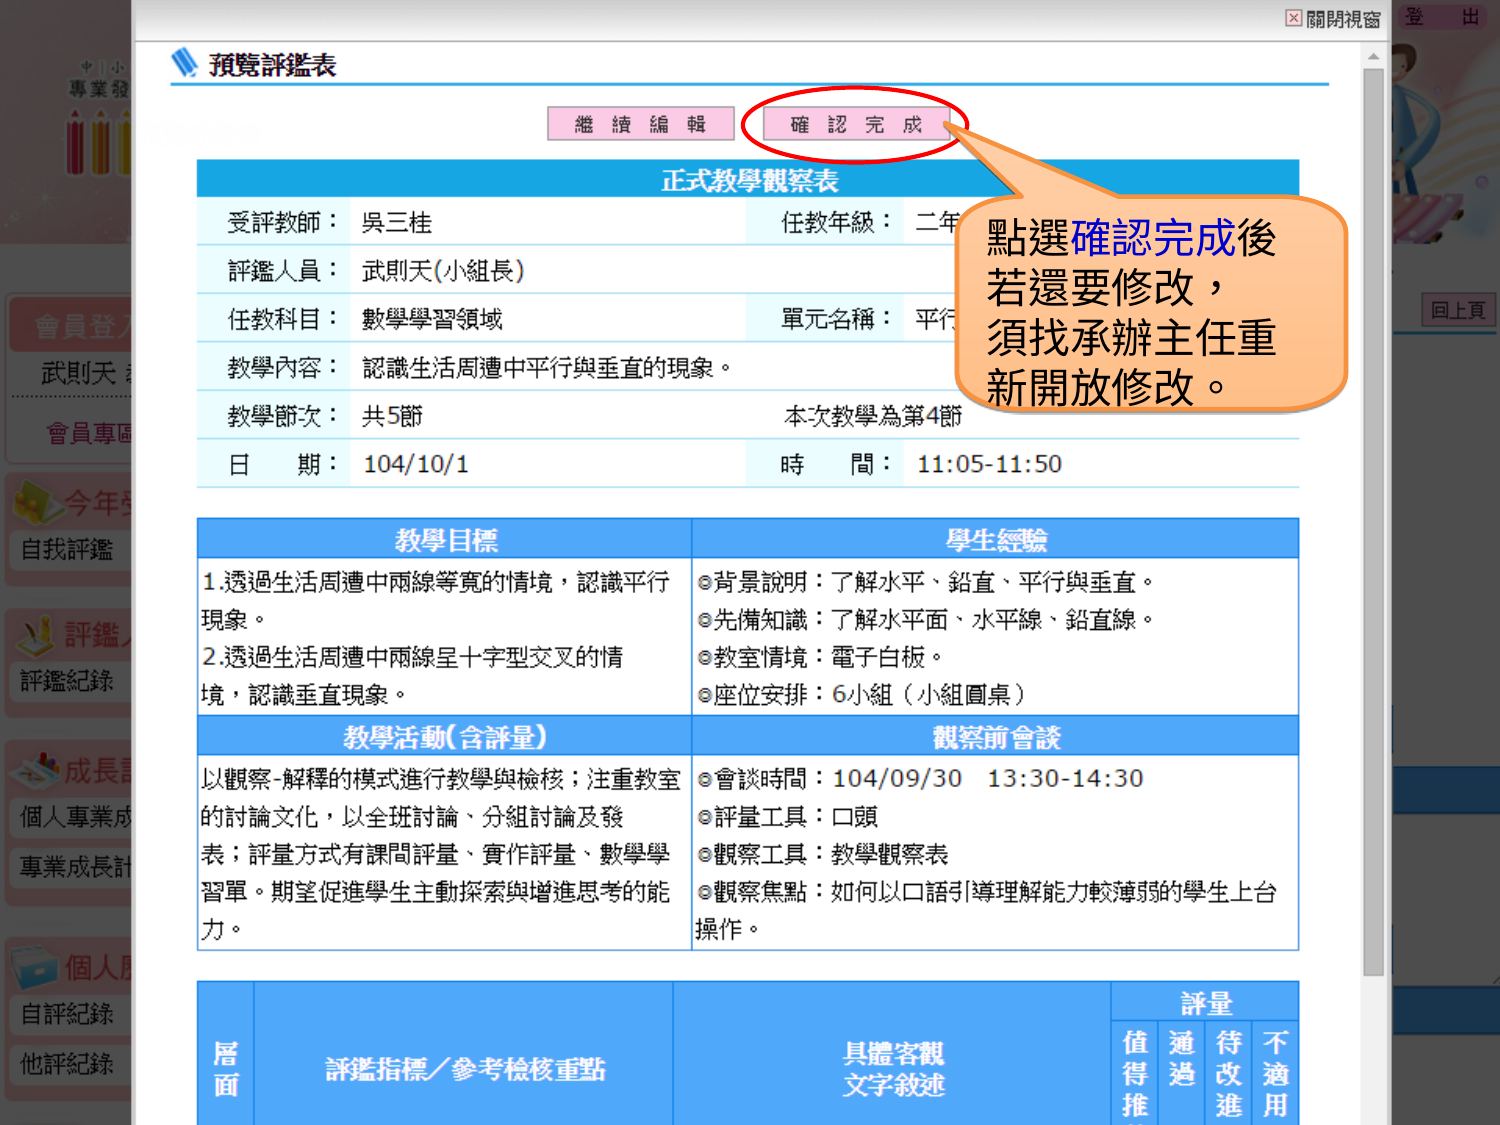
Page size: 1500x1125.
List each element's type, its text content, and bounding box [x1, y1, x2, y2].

text_box 點選確認完成後 若還要修改， 須找承辦主任重新開放修改。 [944, 122, 1346, 410]
picture [0, 0, 1500, 1125]
